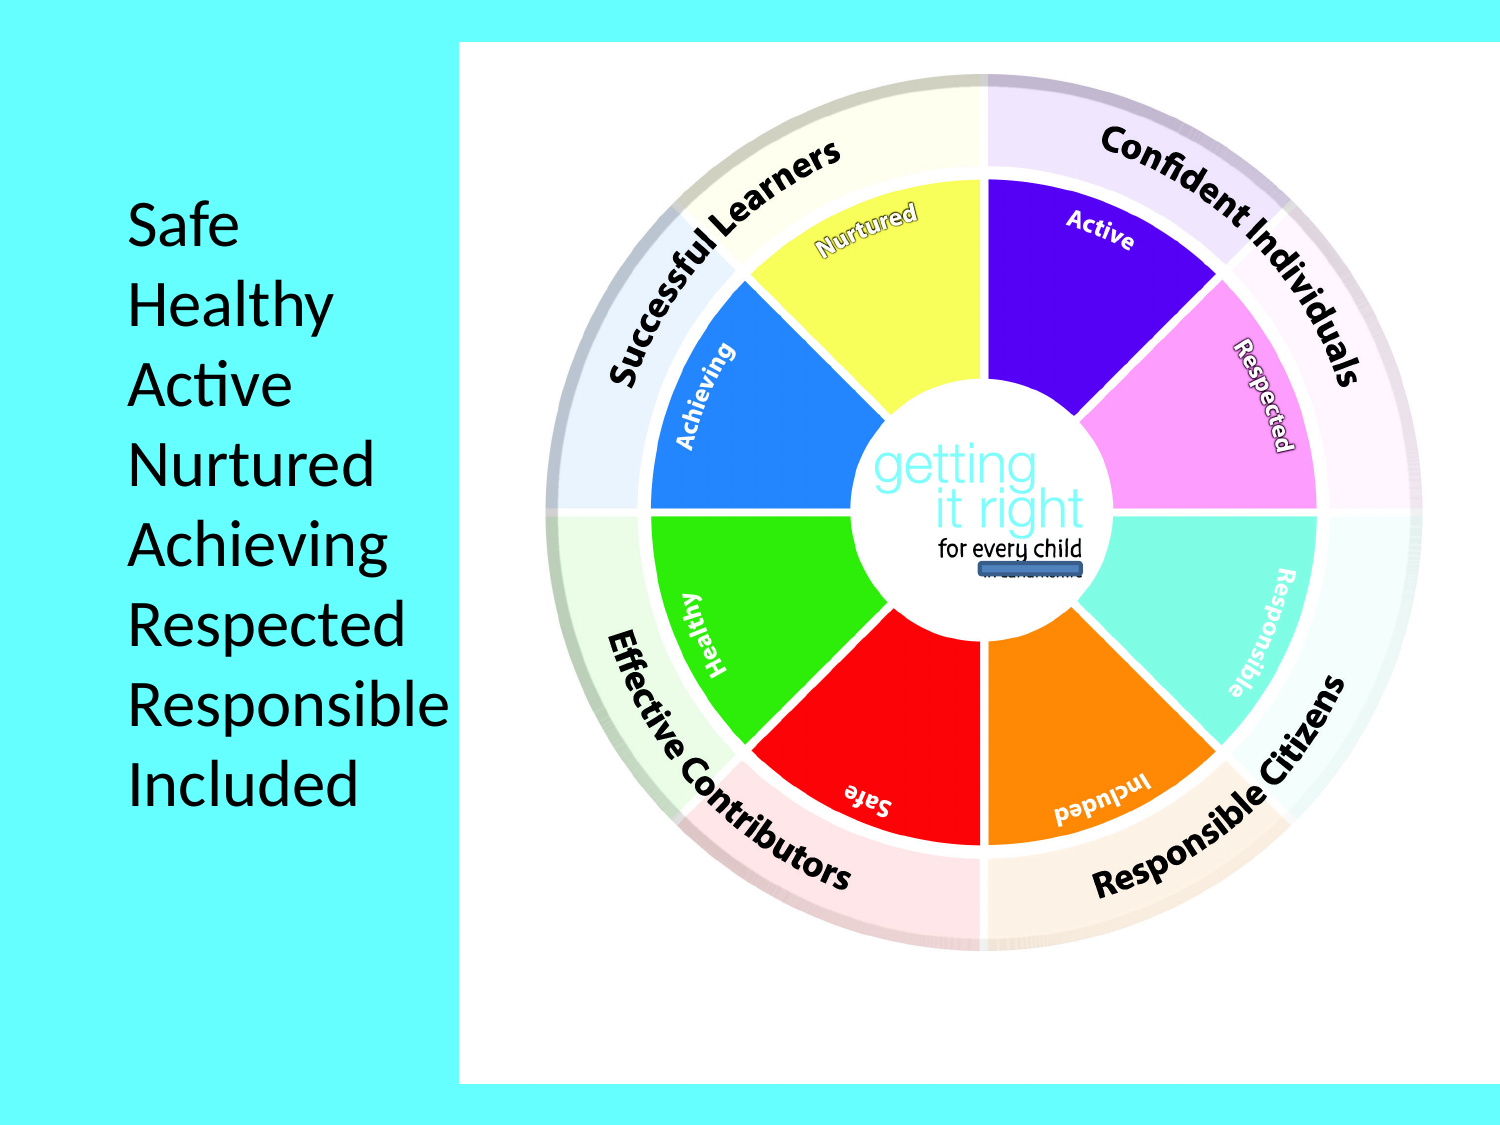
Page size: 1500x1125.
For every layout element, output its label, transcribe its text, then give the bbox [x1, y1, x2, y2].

text_box Safe Healthy Active Nurtured Achieving Respected Responsible Included [112, 172, 502, 835]
picture [459, 42, 1500, 1084]
text_box [979, 562, 1081, 575]
